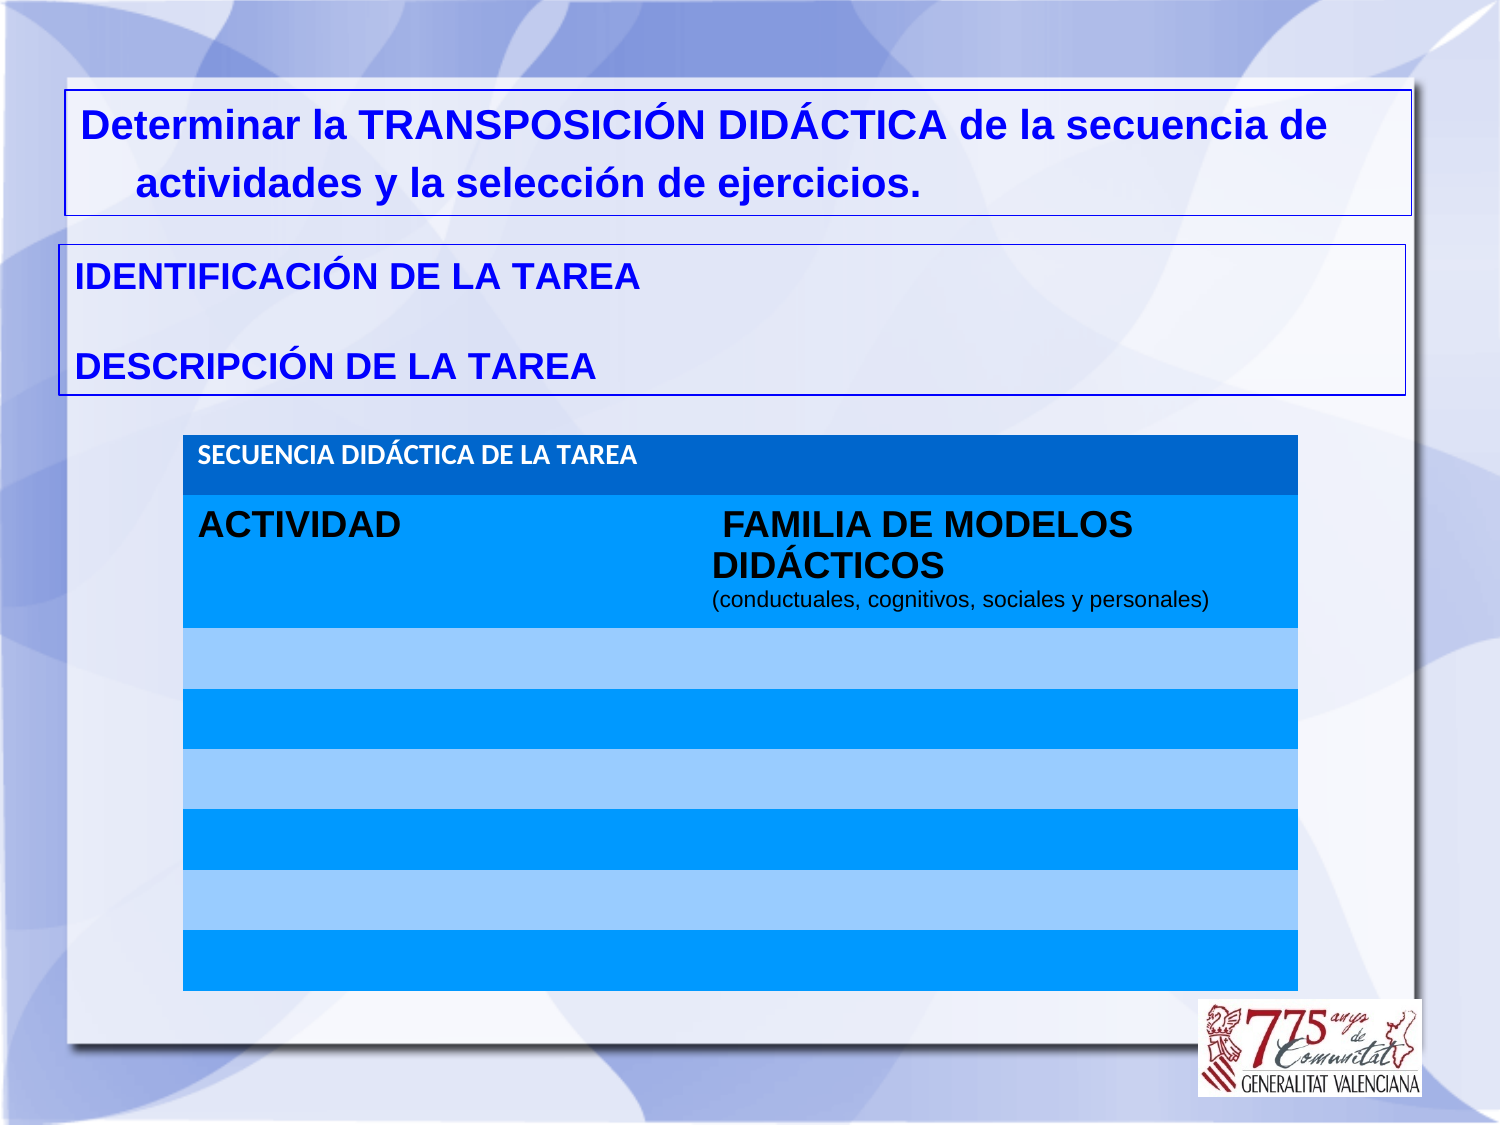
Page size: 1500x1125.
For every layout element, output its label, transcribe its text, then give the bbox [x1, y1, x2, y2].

table_cell [183, 689, 697, 749]
table_header [697, 435, 1298, 495]
table_cell [697, 628, 1298, 689]
table_header SECUENCIA DIDÁCTICA DE LA TAREA [183, 435, 697, 495]
table_cell [183, 809, 697, 870]
text_box IDENTIFICACIÓN DE LA TAREA DESCRIPCIÓN DE LA TAREA [58, 244, 1406, 395]
table_cell [183, 870, 697, 930]
table_cell [697, 809, 1298, 870]
table_cell ACTIVIDAD [183, 495, 697, 628]
table_cell [183, 628, 697, 689]
table_cell [183, 930, 697, 991]
table_cell [697, 689, 1298, 749]
table_cell [697, 870, 1298, 930]
picture [0, 0, 1500, 1125]
table_cell [697, 749, 1298, 809]
table_cell [697, 930, 1298, 991]
table_cell [183, 749, 697, 809]
text_box Determinar la TRANSPOSICIÓN DIDÁCTICA de la secuencia de actividades y la selección de ejercicios. [64, 90, 1412, 216]
table_cell FAMILIA DE MODELOS DIDÁCTICOS (conductuales, cognitivos, sociales y personales) [697, 495, 1298, 628]
